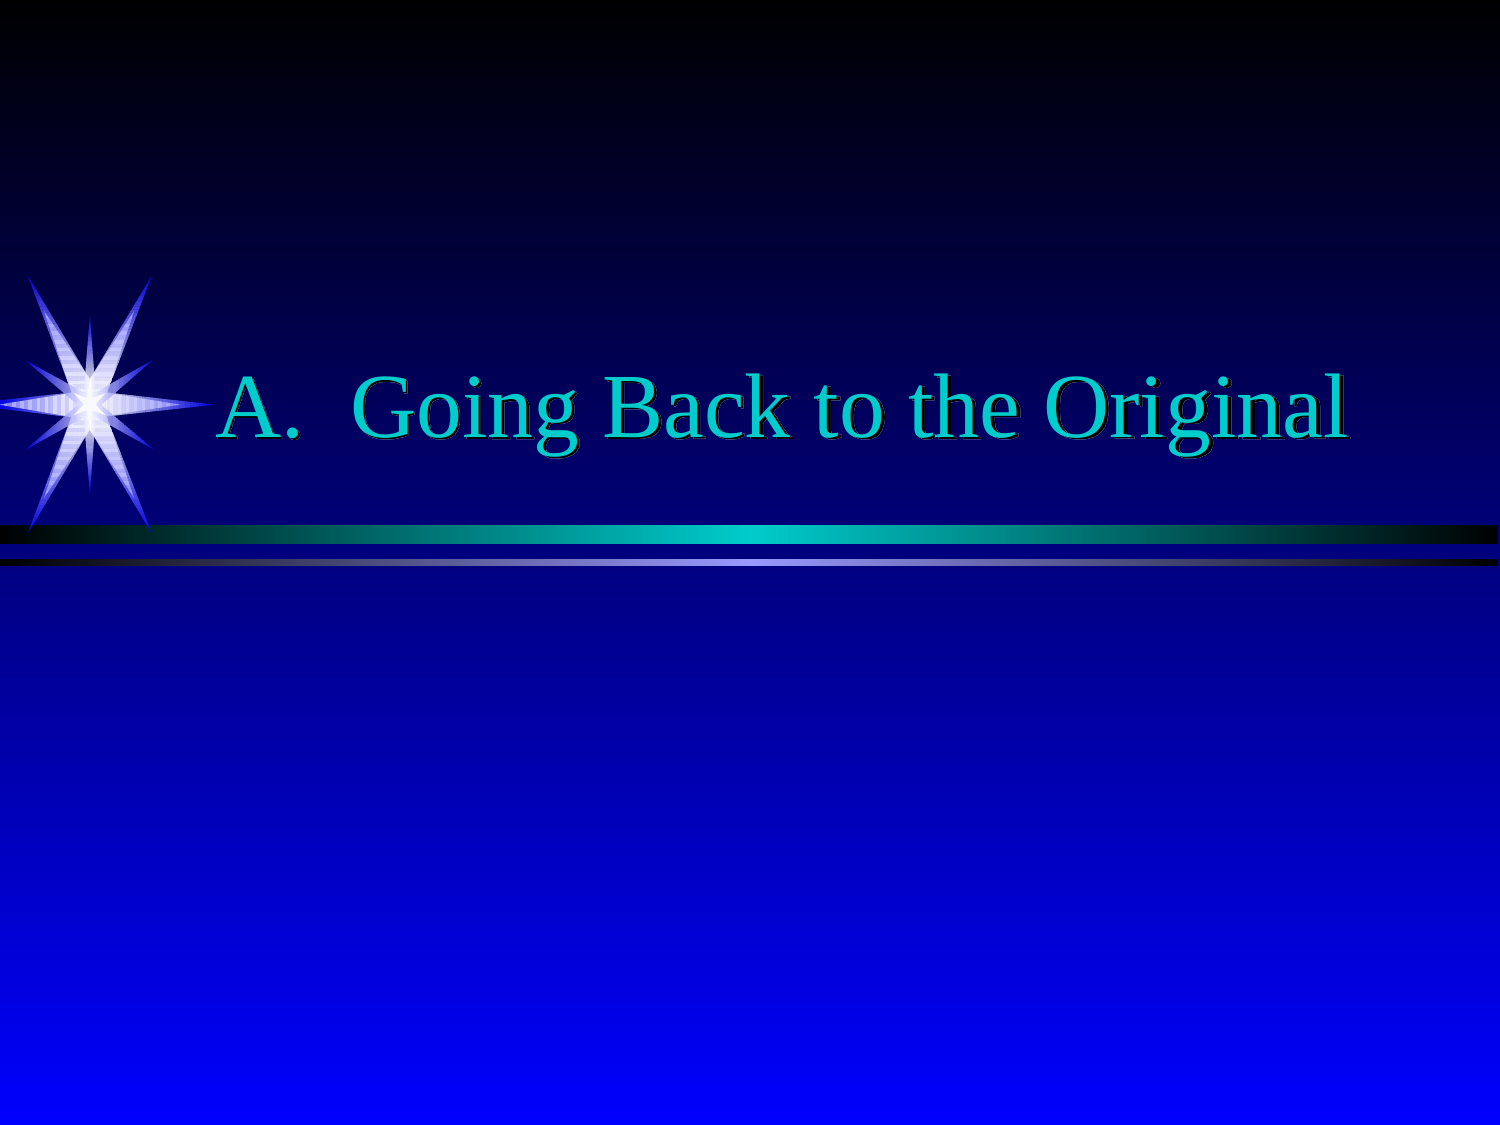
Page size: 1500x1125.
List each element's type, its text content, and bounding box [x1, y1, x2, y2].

title A. Going Back to the Original [200, 312, 1476, 501]
